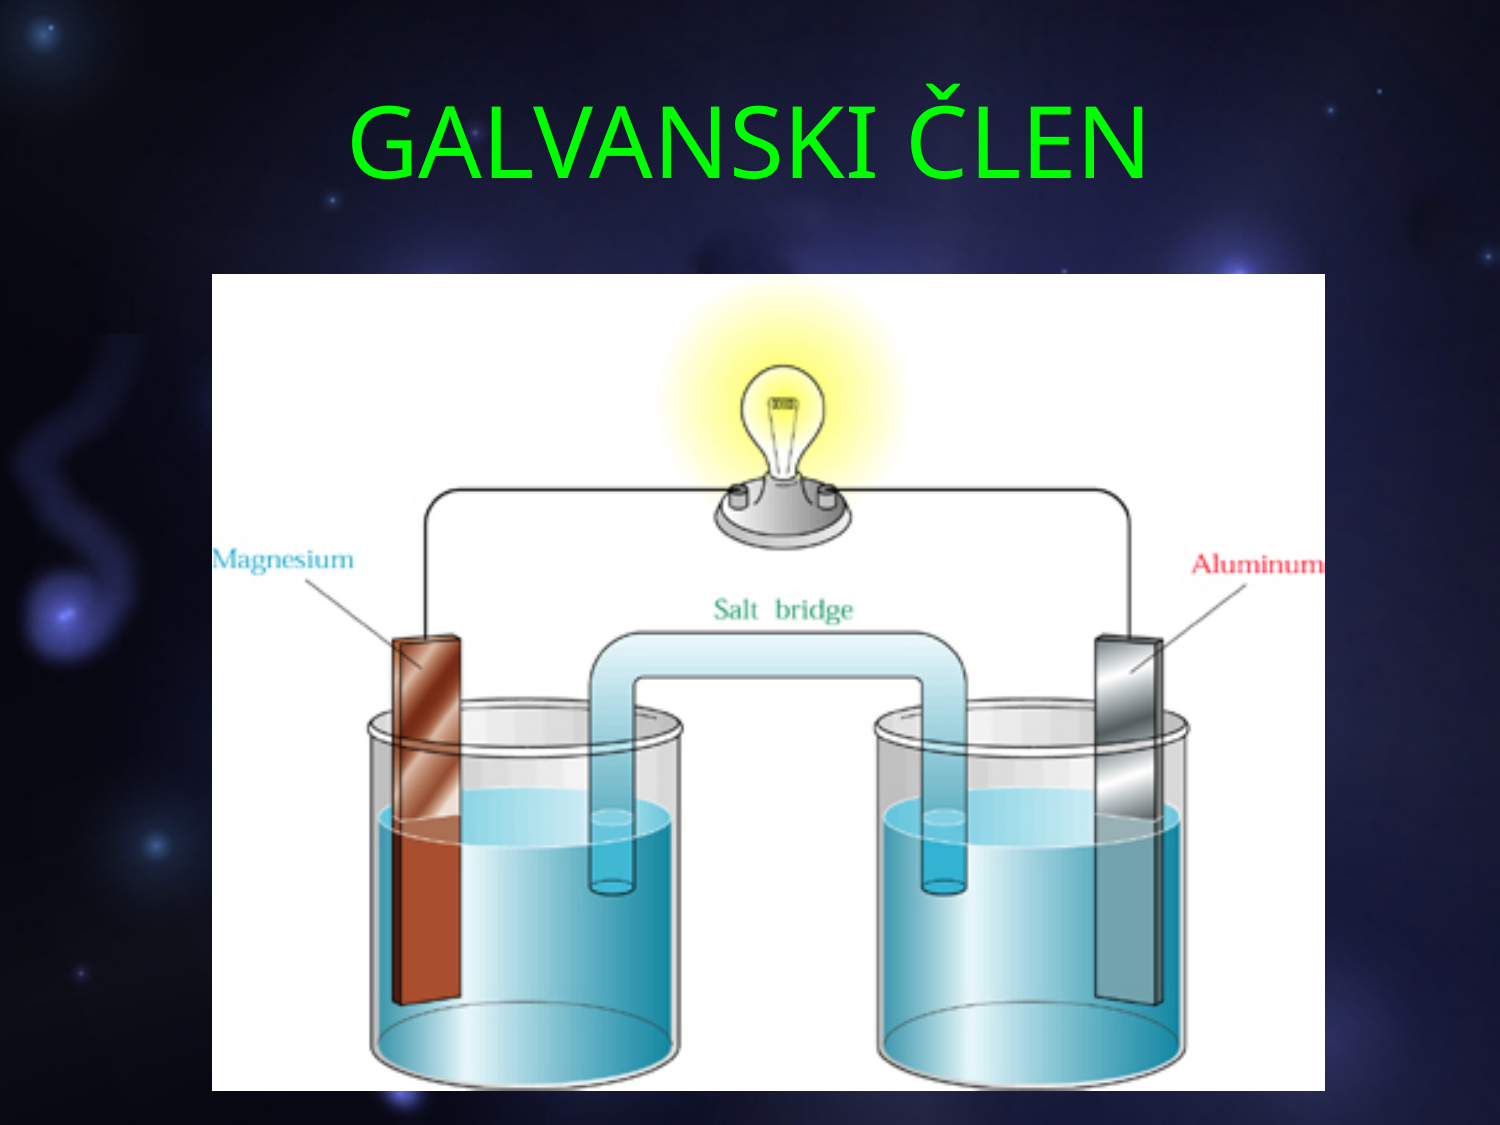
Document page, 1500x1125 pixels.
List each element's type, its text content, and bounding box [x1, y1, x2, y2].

picture [0, 0, 1500, 1125]
title GALVANSKI ČLEN [75, 45, 1425, 233]
